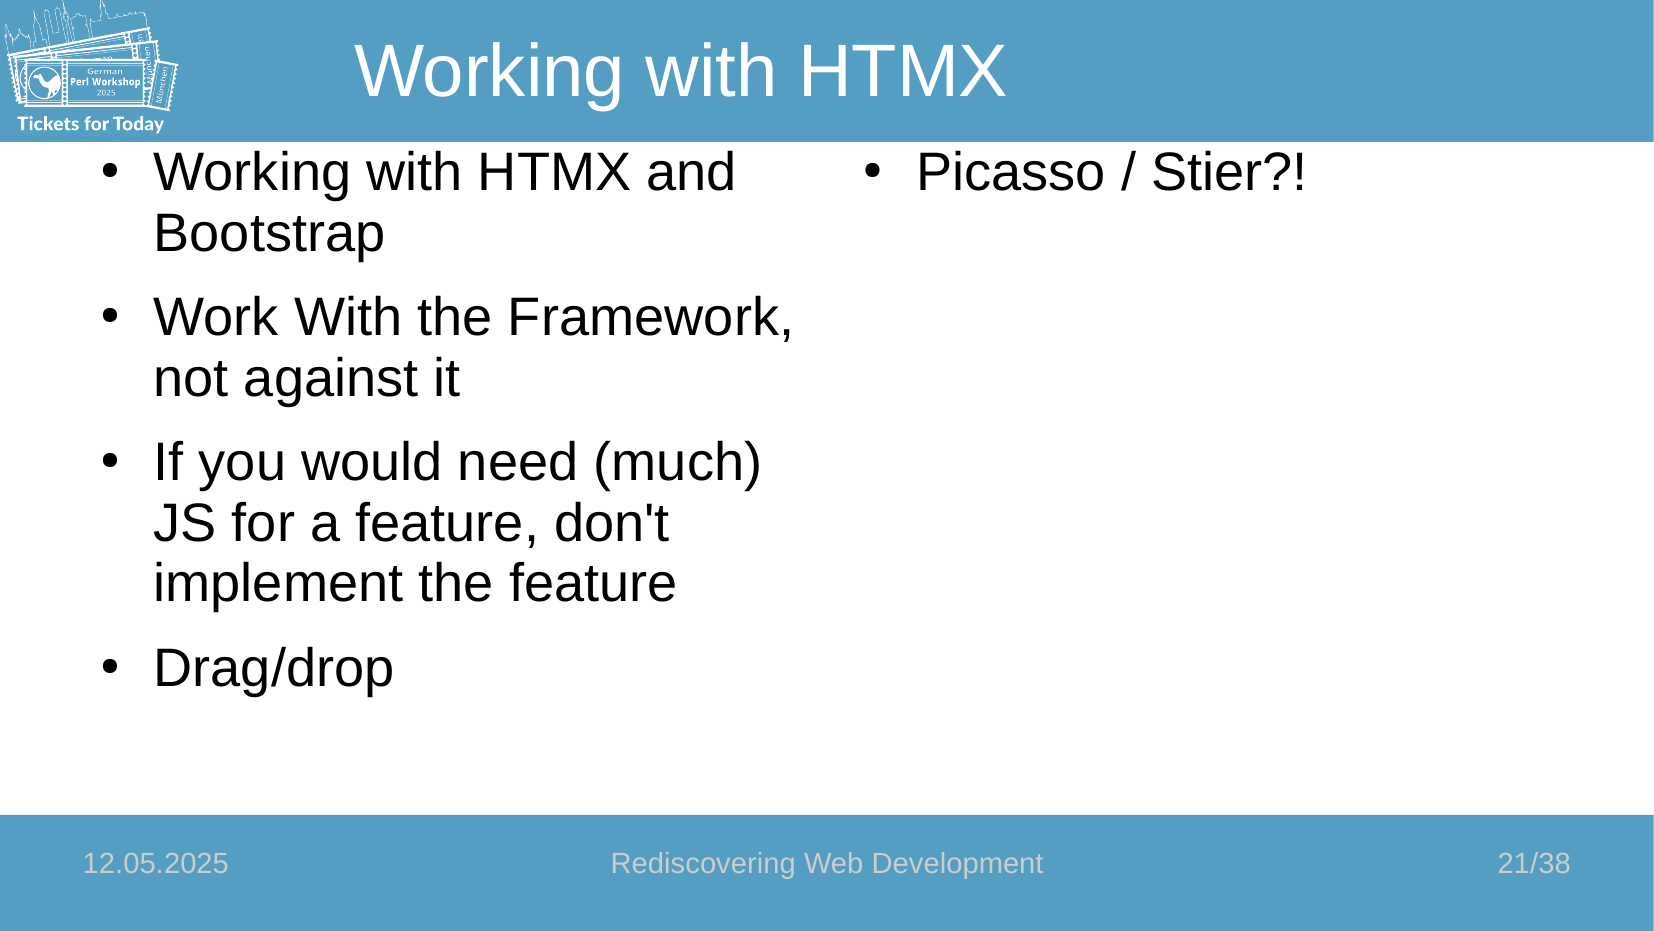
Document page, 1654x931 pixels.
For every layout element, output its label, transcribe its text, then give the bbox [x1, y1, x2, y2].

title Working with HTMX [354, 5, 1654, 136]
picture [3, 0, 180, 154]
list Working with HTMX and Bootstrap Work With the Framework, not against it If you would need (much) JS for a feature, don't implement the feature Drag/drop [82, 141, 809, 815]
list Picasso / Stier?! [845, 141, 1572, 815]
